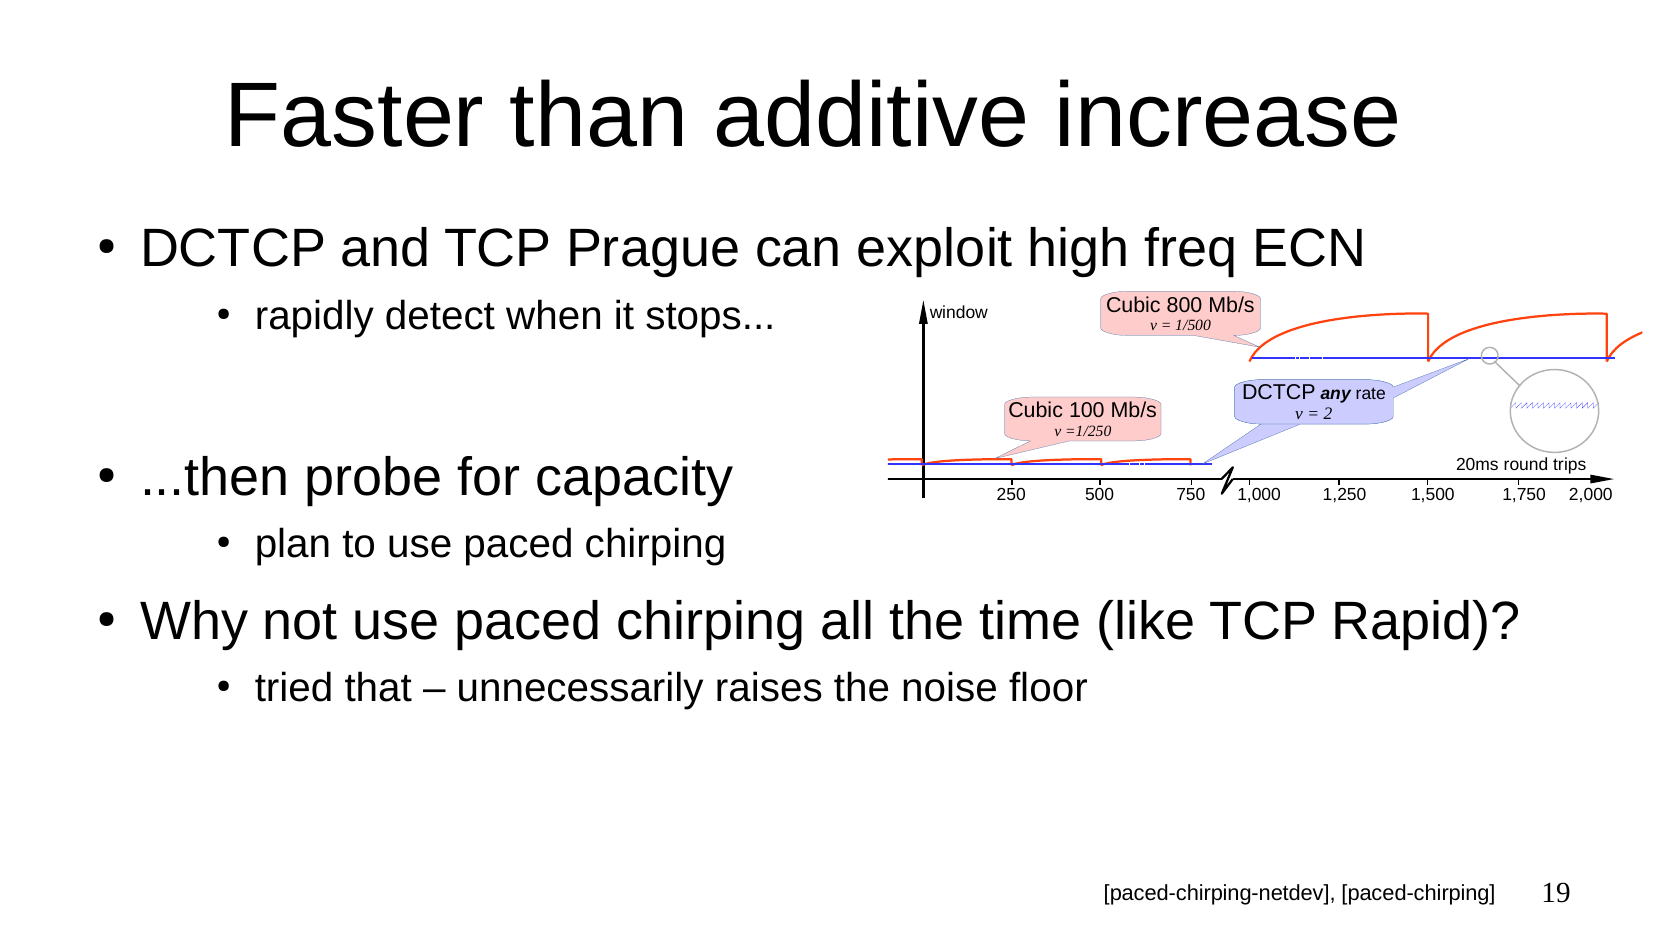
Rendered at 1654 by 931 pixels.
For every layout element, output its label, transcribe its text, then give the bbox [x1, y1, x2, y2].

picture [887, 291, 1643, 508]
list DCTCP and TCP Prague can exploit high freq ECN rapidly detect when it stops... ...then probe for capacity plan to use paced chirping Why not use paced chirping all the time (like TCP Rapid)? tried that – unnecessarily raises the noise floor [82, 217, 1571, 758]
text_box [paced-chirping-netdev], [paced-chirping] [1025, 872, 1511, 912]
title Faster than additive increase [82, 37, 1571, 193]
